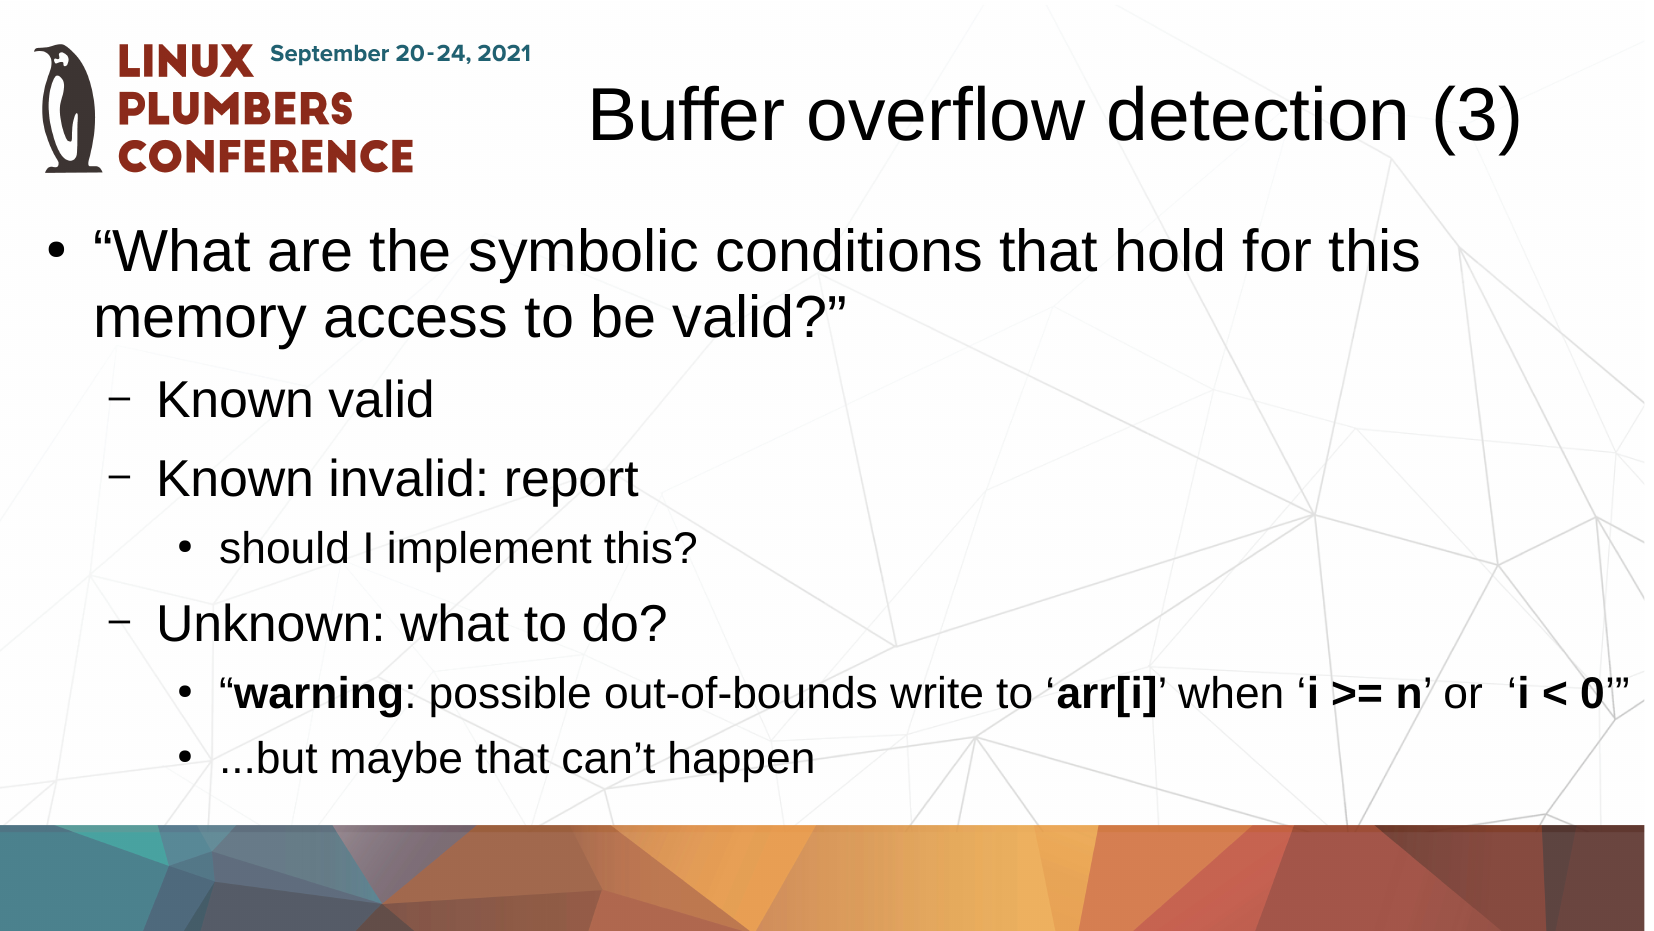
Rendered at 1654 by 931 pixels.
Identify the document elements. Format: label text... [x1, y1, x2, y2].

picture [0, 1, 1645, 931]
list “What are the symbolic conditions that hold for this memory access to be valid?” Known valid Known invalid: report should I implement this? Unknown: what to do? “warning: possible out-of-bounds write to ‘arr[i]’ when ‘i >= n’ or ‘i < 0’” ...but maybe that can’t happen [30, 217, 1645, 796]
title Buffer overflow detection (3) [540, 37, 1571, 193]
